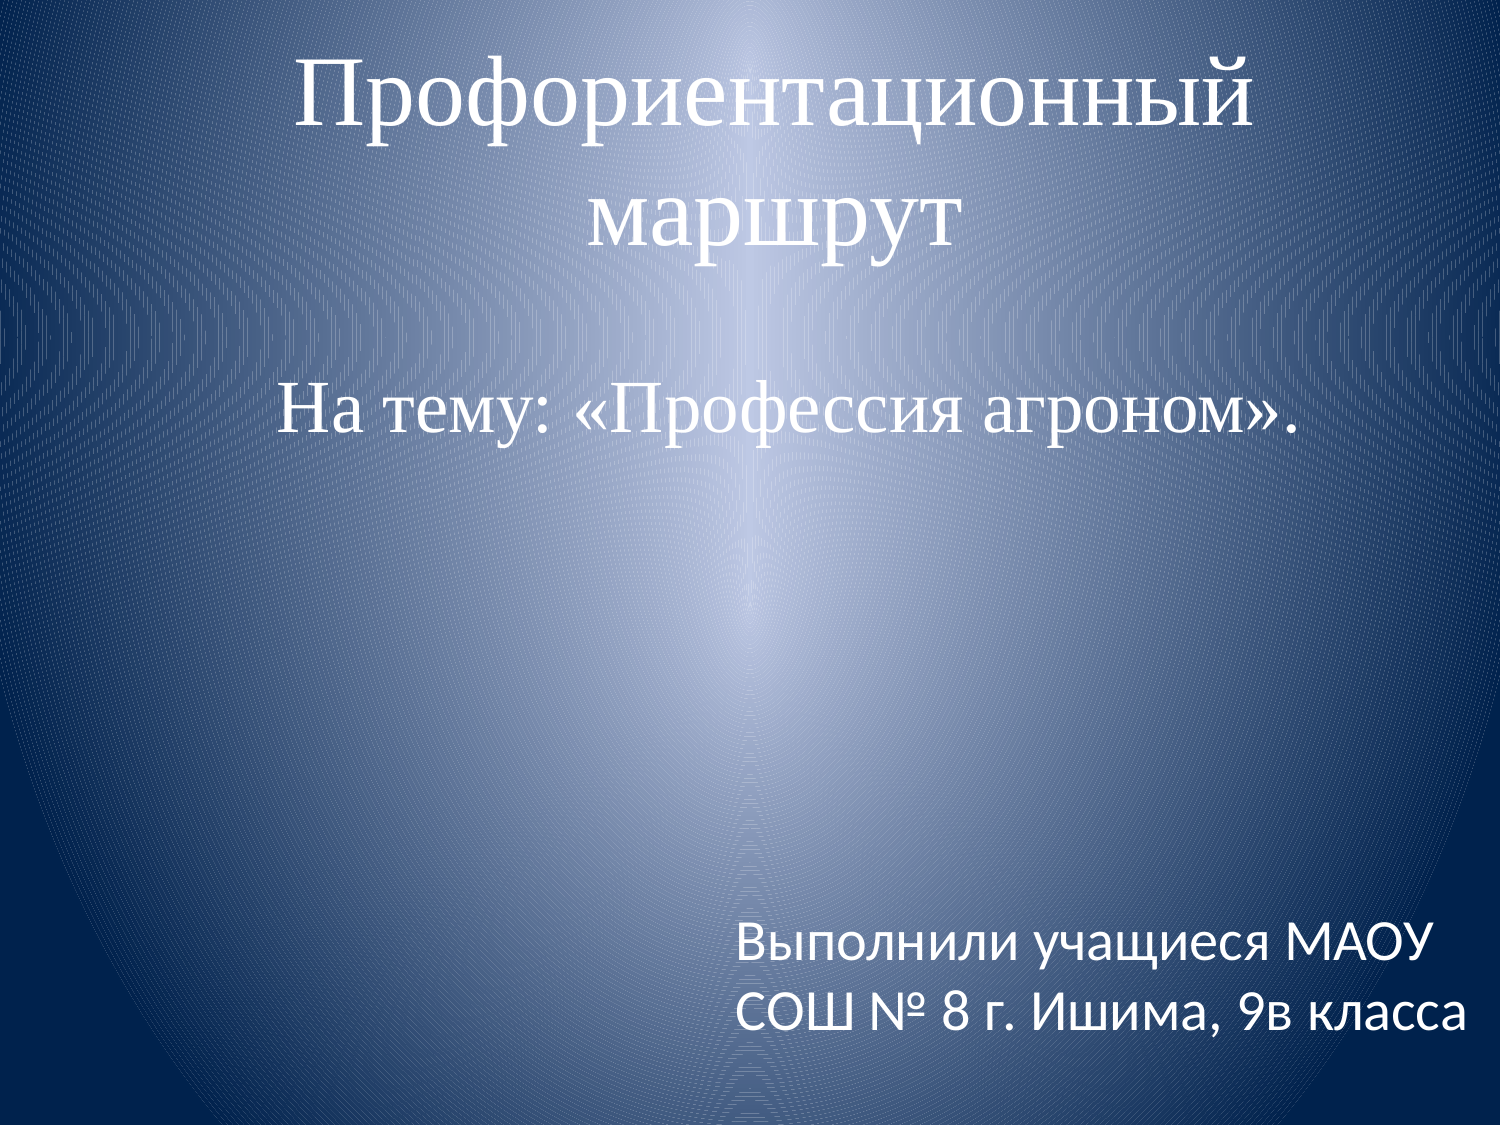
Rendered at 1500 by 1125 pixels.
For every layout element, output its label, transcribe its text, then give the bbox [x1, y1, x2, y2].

text_box Выполнили учащиеся МАОУ СОШ № 8 г. Ишима, 9в класса [720, 895, 1496, 1120]
subtitle На тему: «Профессия агроном». [125, 350, 1455, 638]
title Профориентационный маршрут [137, 24, 1413, 267]
